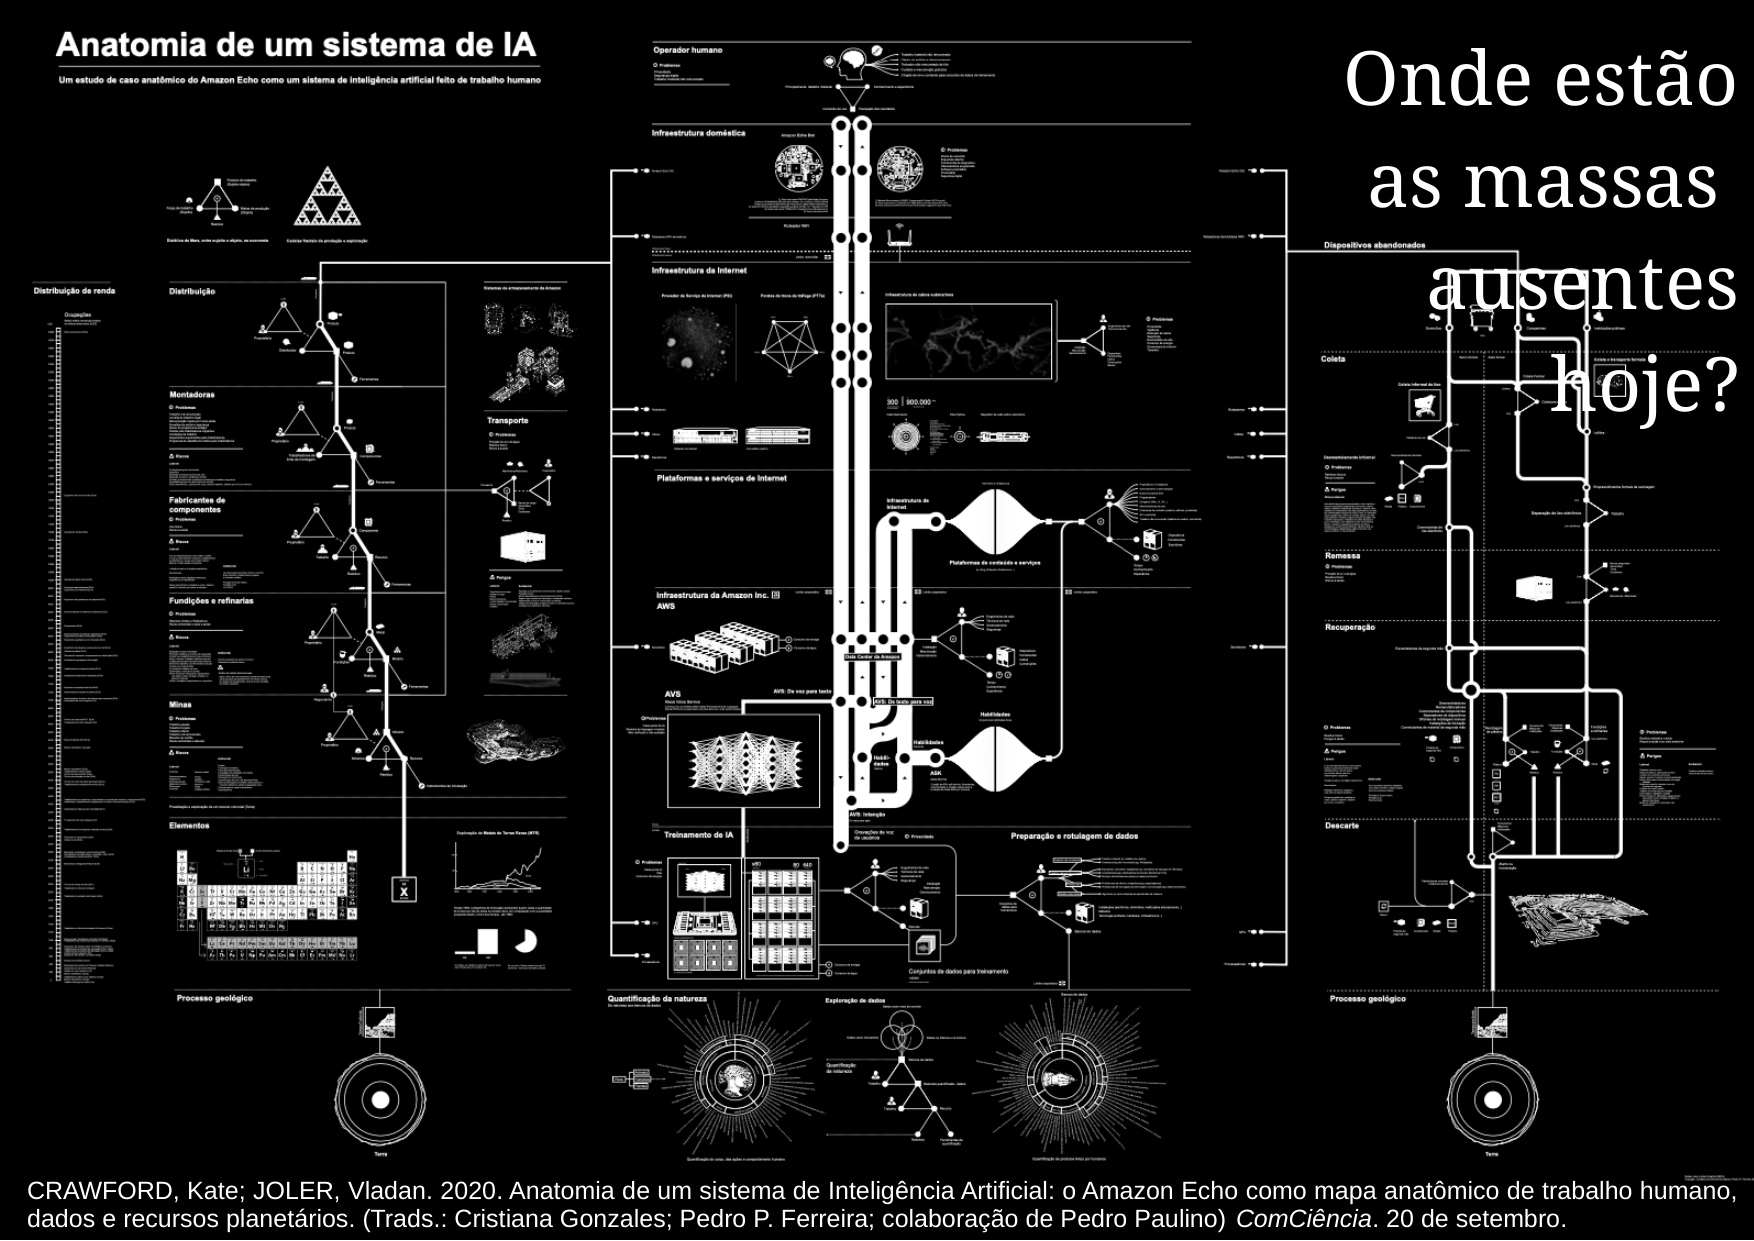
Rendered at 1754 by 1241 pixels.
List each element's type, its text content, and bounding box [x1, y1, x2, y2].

text_box CRAWFORD, Kate; JOLER, Vladan. 2020. Anatomia de um sistema de Inteligência Artificial: o Amazon Echo como mapa anatômico de trabalho humano, dados e recursos planetários. (Trads.: Cristiana Gonzales; Pedro P. Ferreira; colaboração de Pedro Paulino) ComCiência. 20 de setembro. [12, 1169, 1754, 1241]
text_box Onde estão as massas ausentes hoje? [1328, 17, 1754, 374]
picture [1675, 374, 1692, 387]
picture [1609, 374, 1630, 408]
picture [0, 0, 1754, 1184]
